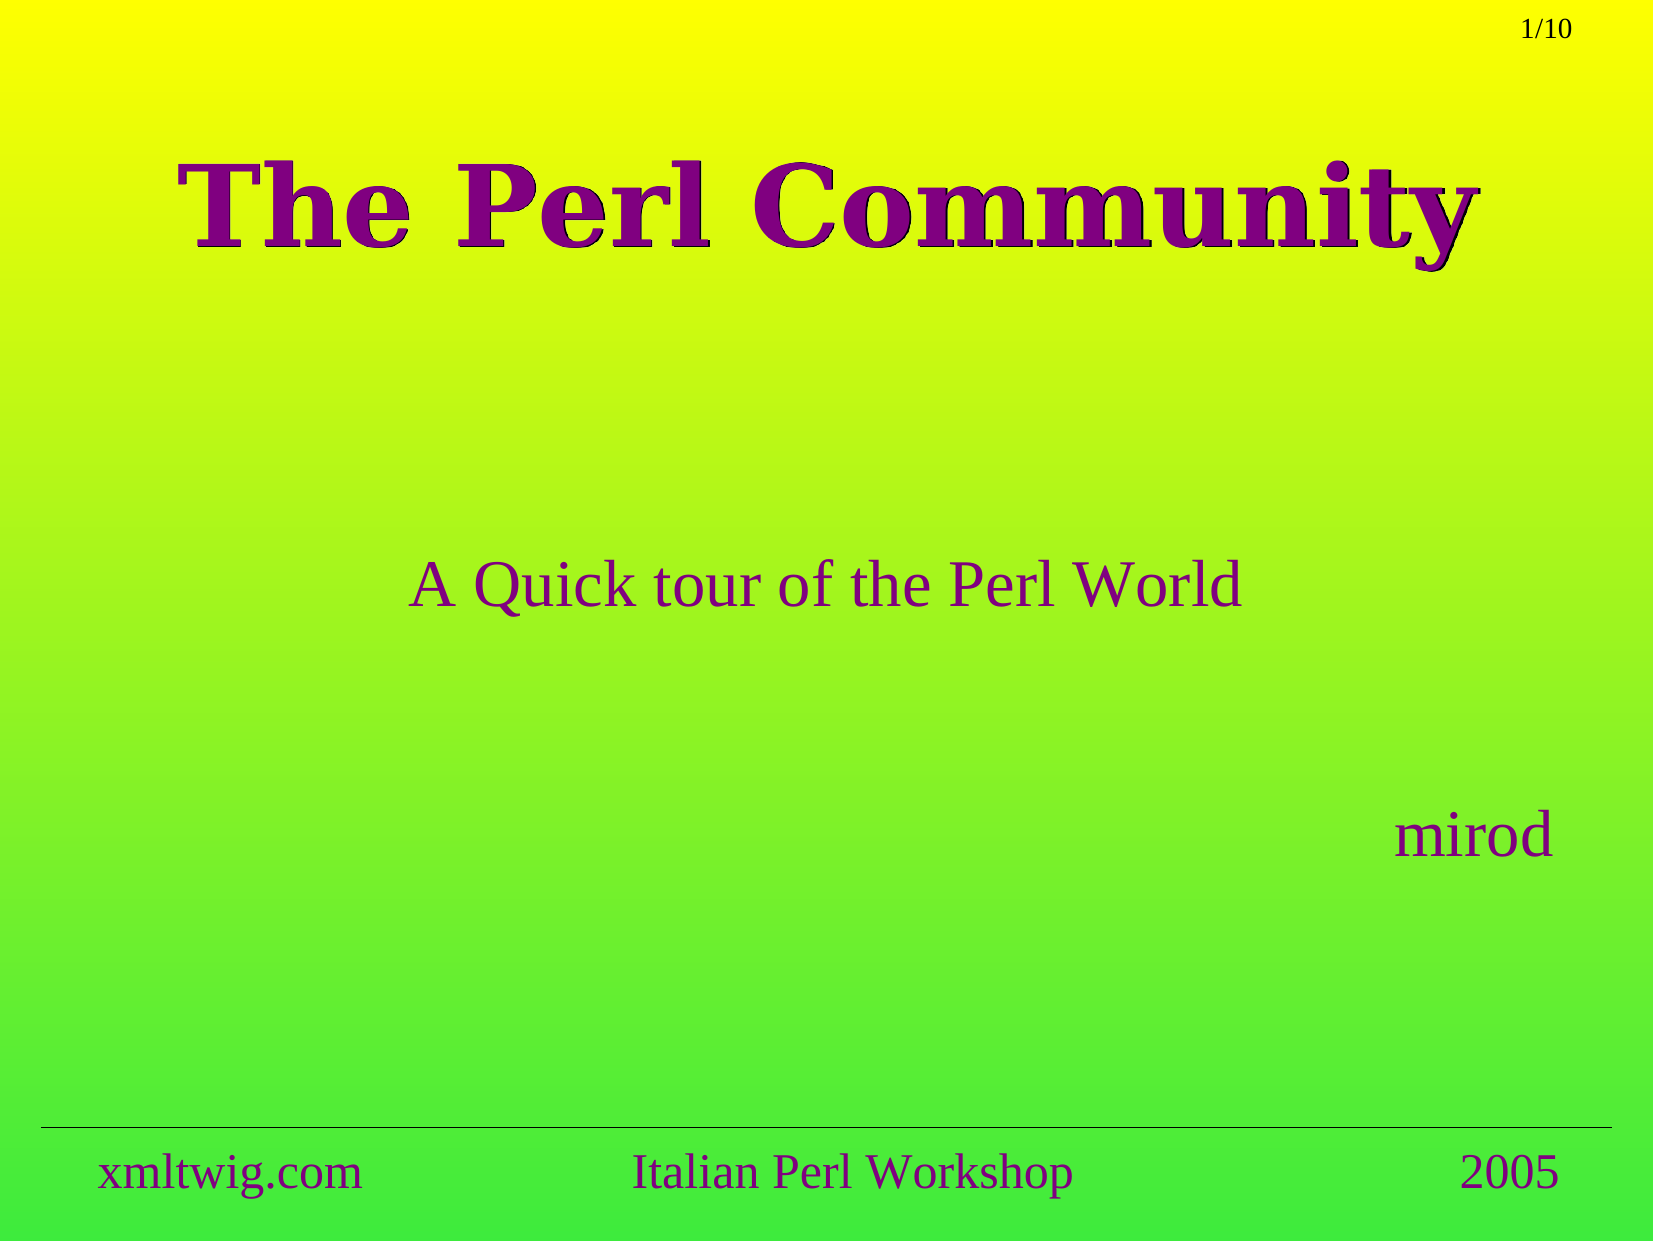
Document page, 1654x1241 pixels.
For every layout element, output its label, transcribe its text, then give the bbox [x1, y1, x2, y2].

title The Perl Community [121, 88, 1533, 325]
subtitle A Quick tour of the Perl World mirod [99, 379, 1554, 1039]
